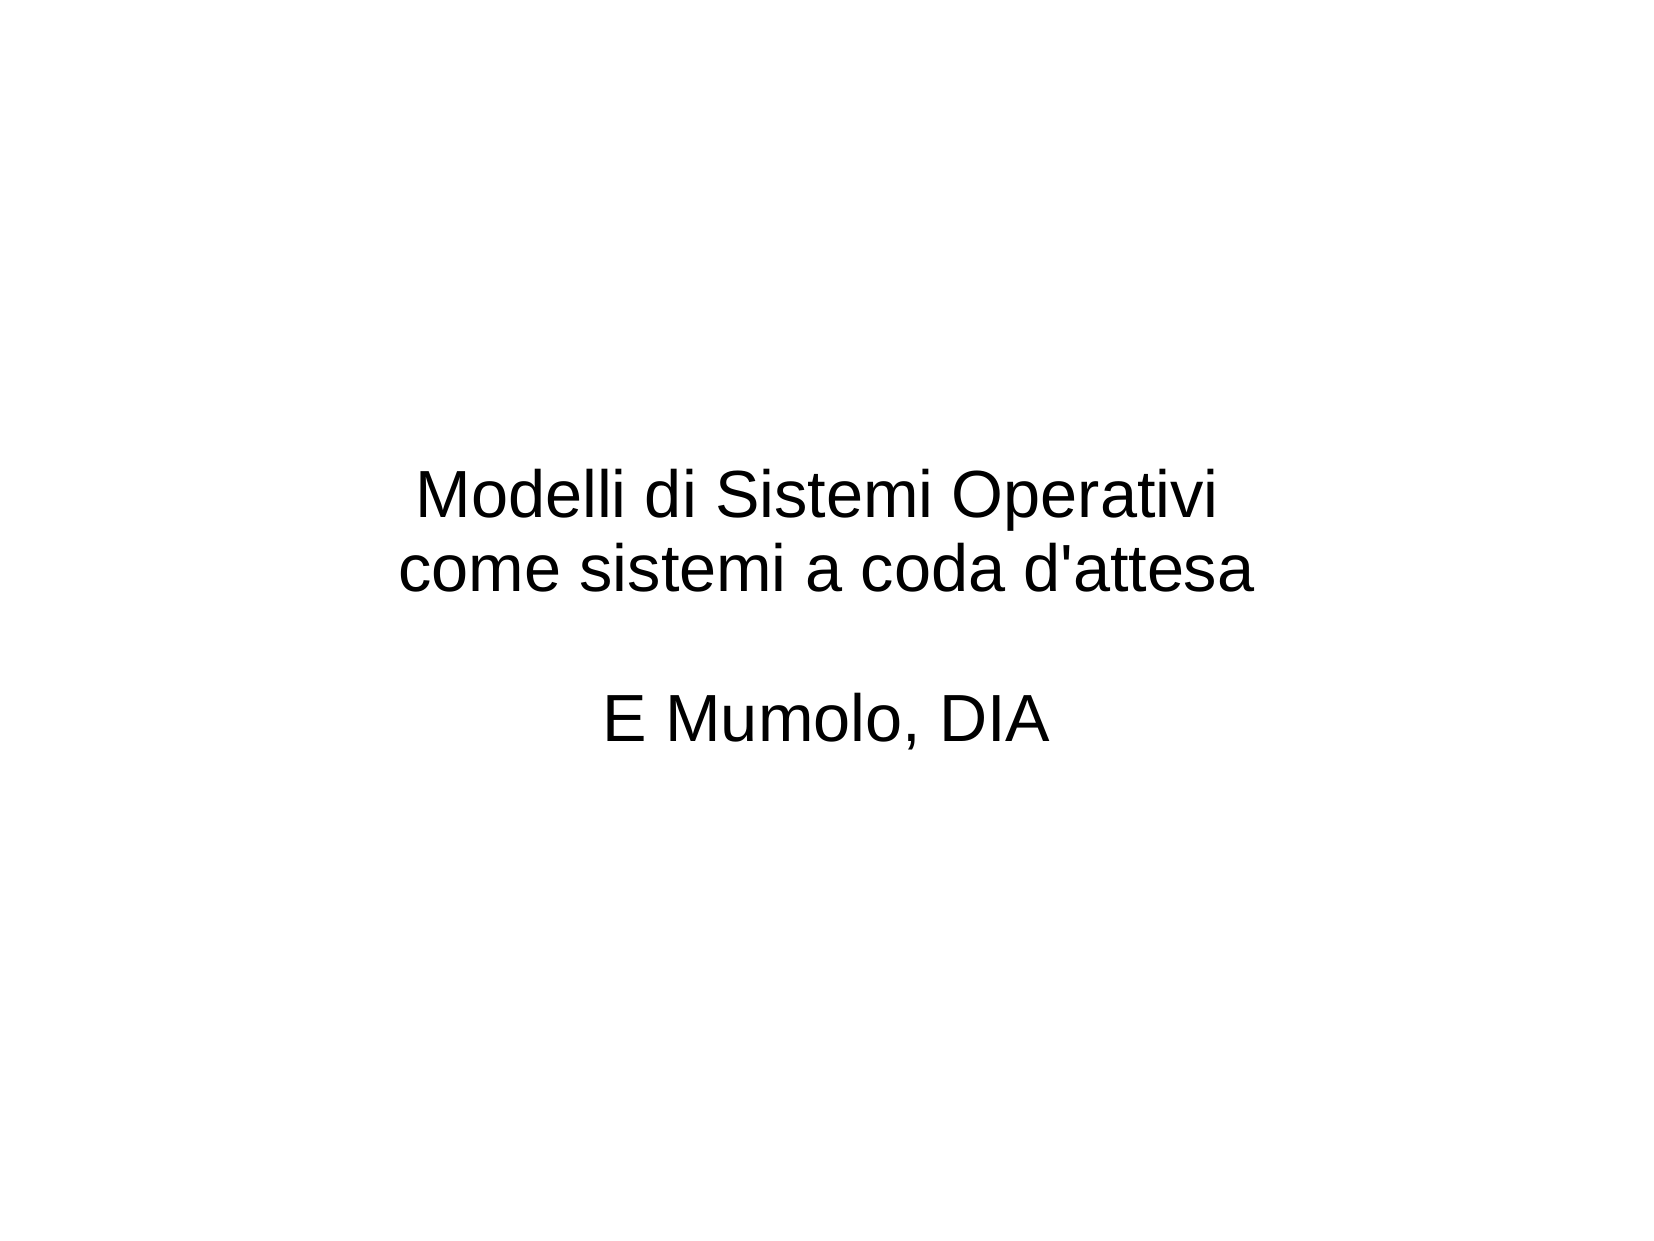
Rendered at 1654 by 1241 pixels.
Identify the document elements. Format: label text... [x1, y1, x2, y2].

subtitle Modelli di Sistemi Operativi come sistemi a coda d'attesa E Mumolo, DIA [82, 126, 1571, 1087]
